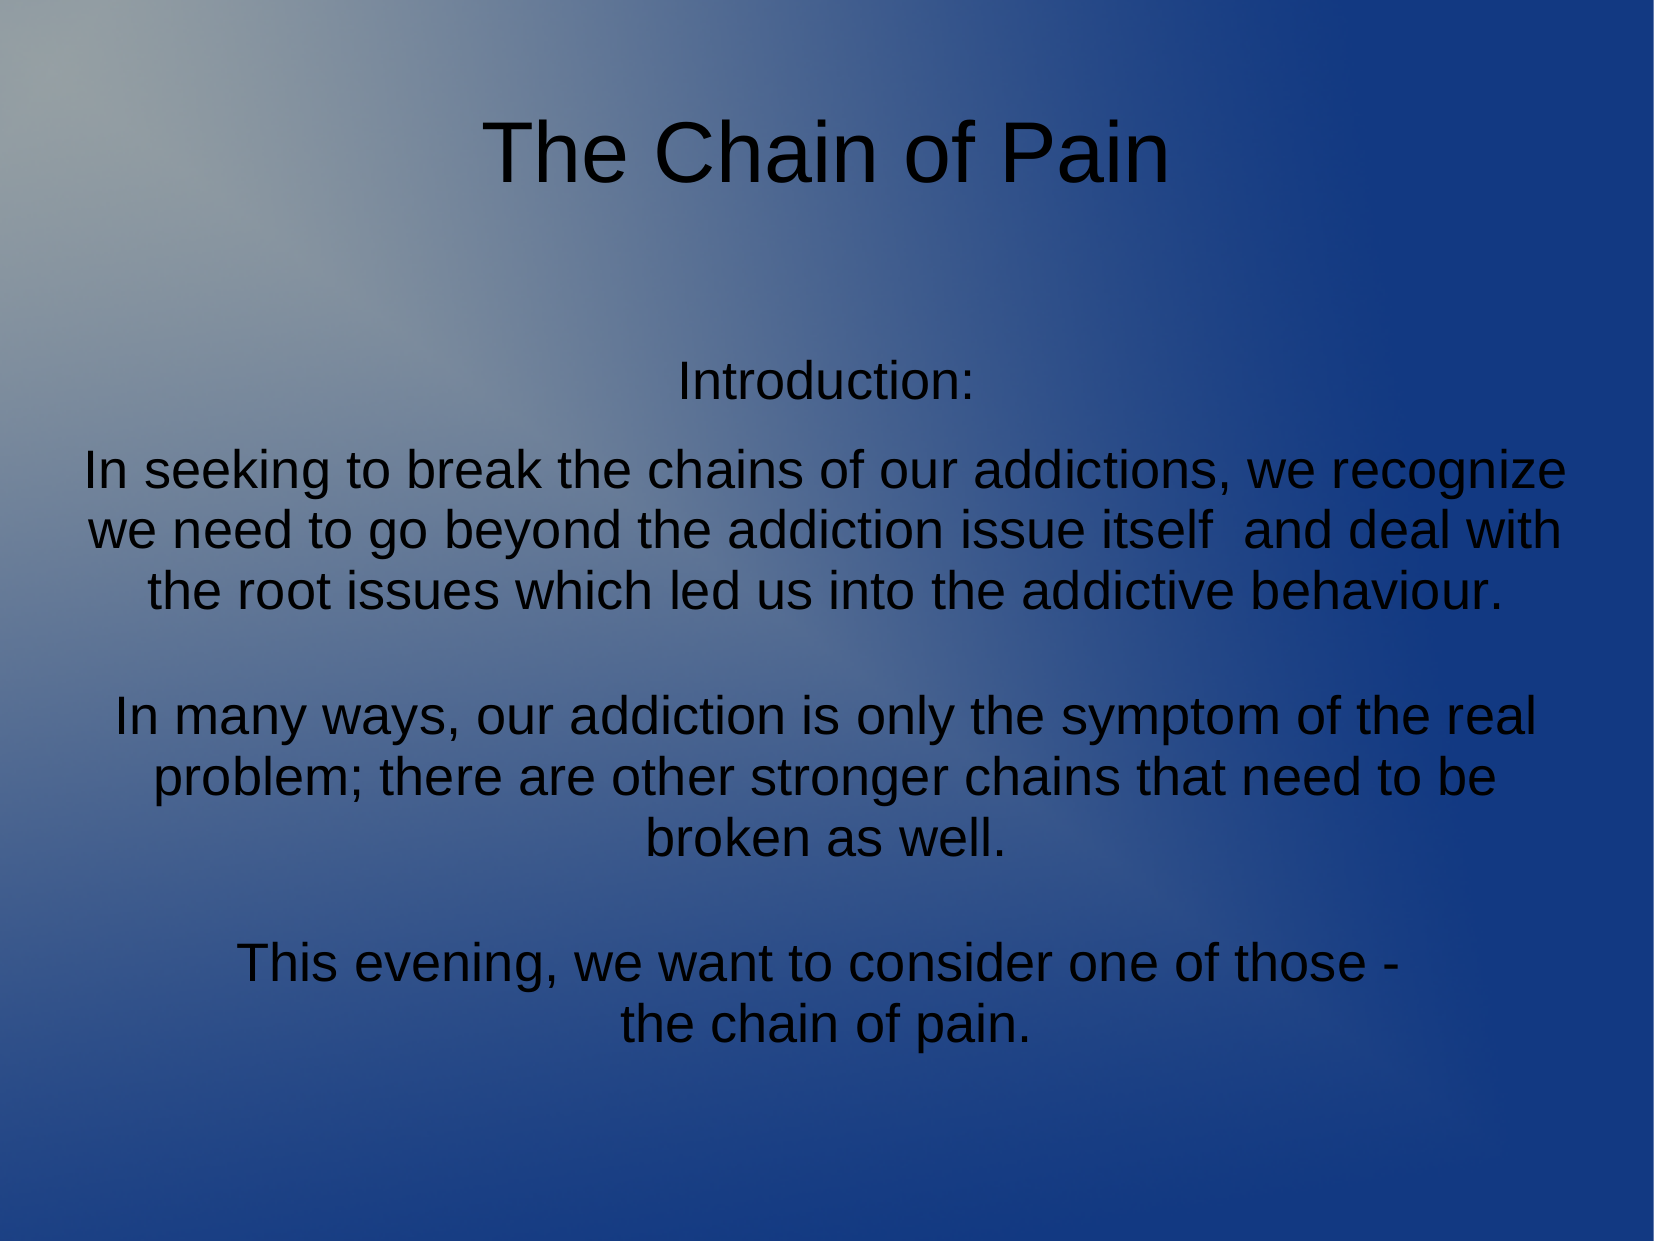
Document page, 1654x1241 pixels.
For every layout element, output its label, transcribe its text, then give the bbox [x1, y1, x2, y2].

title The Chain of Pain [82, 49, 1571, 257]
subtitle Introduction: In seeking to break the chains of our addictions, we recognize we need to go beyond the addiction issue itself and deal with the root issues which led us into the addictive behaviour. In many ways, our addiction is only the symptom of the real problem; there are other stronger chains that need to be broken as well. This evening, we want to consider one of those - the chain of pain. [82, 290, 1571, 1241]
picture [0, 0, 1654, 1241]
